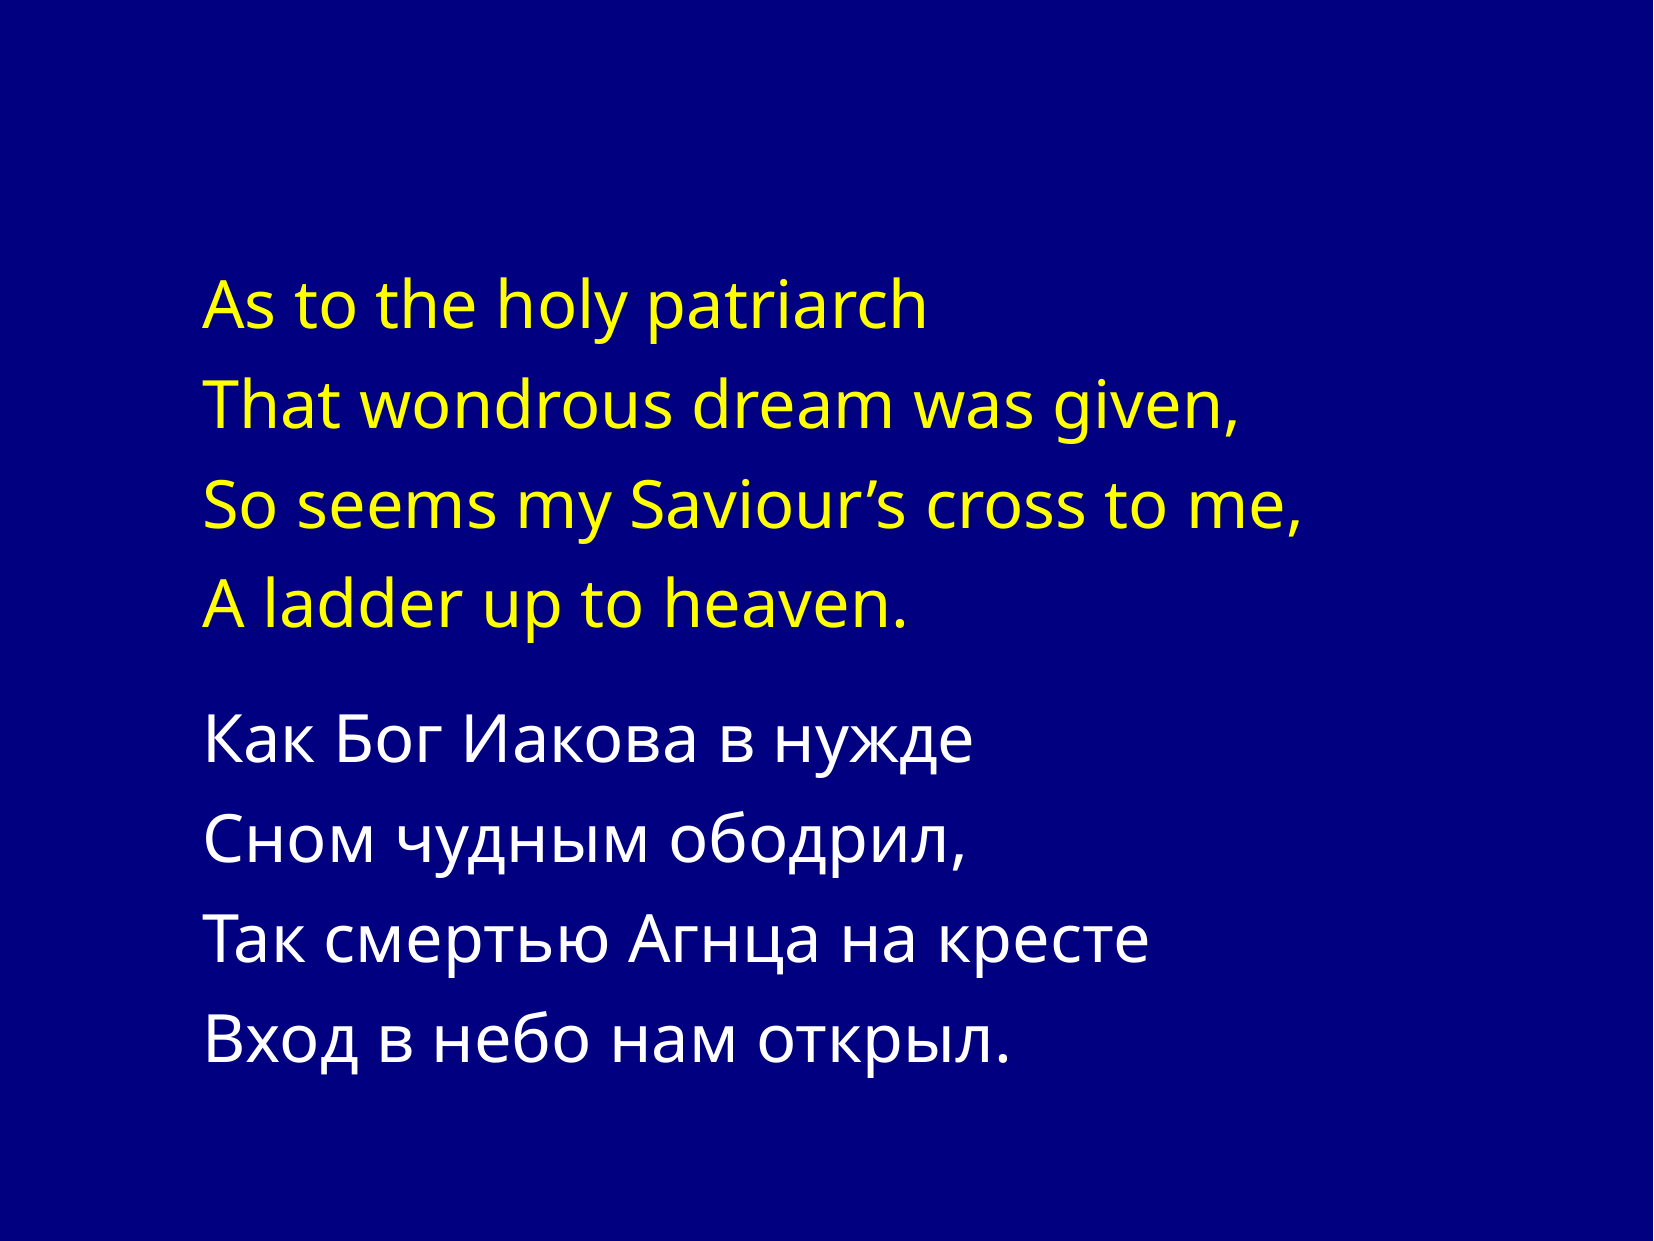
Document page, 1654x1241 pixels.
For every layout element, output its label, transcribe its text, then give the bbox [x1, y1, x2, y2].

text_box As to the holy patriarch That wondrous dream was given, So seems my Saviour’s cross to me, A ladder up to heaven. [75, 150, 1576, 638]
text_box Как Бог Иакова в нужде Сном чудным ободрил, Так смертью Агнца на кресте Вход в небо нам открыл. [75, 675, 1576, 1163]
